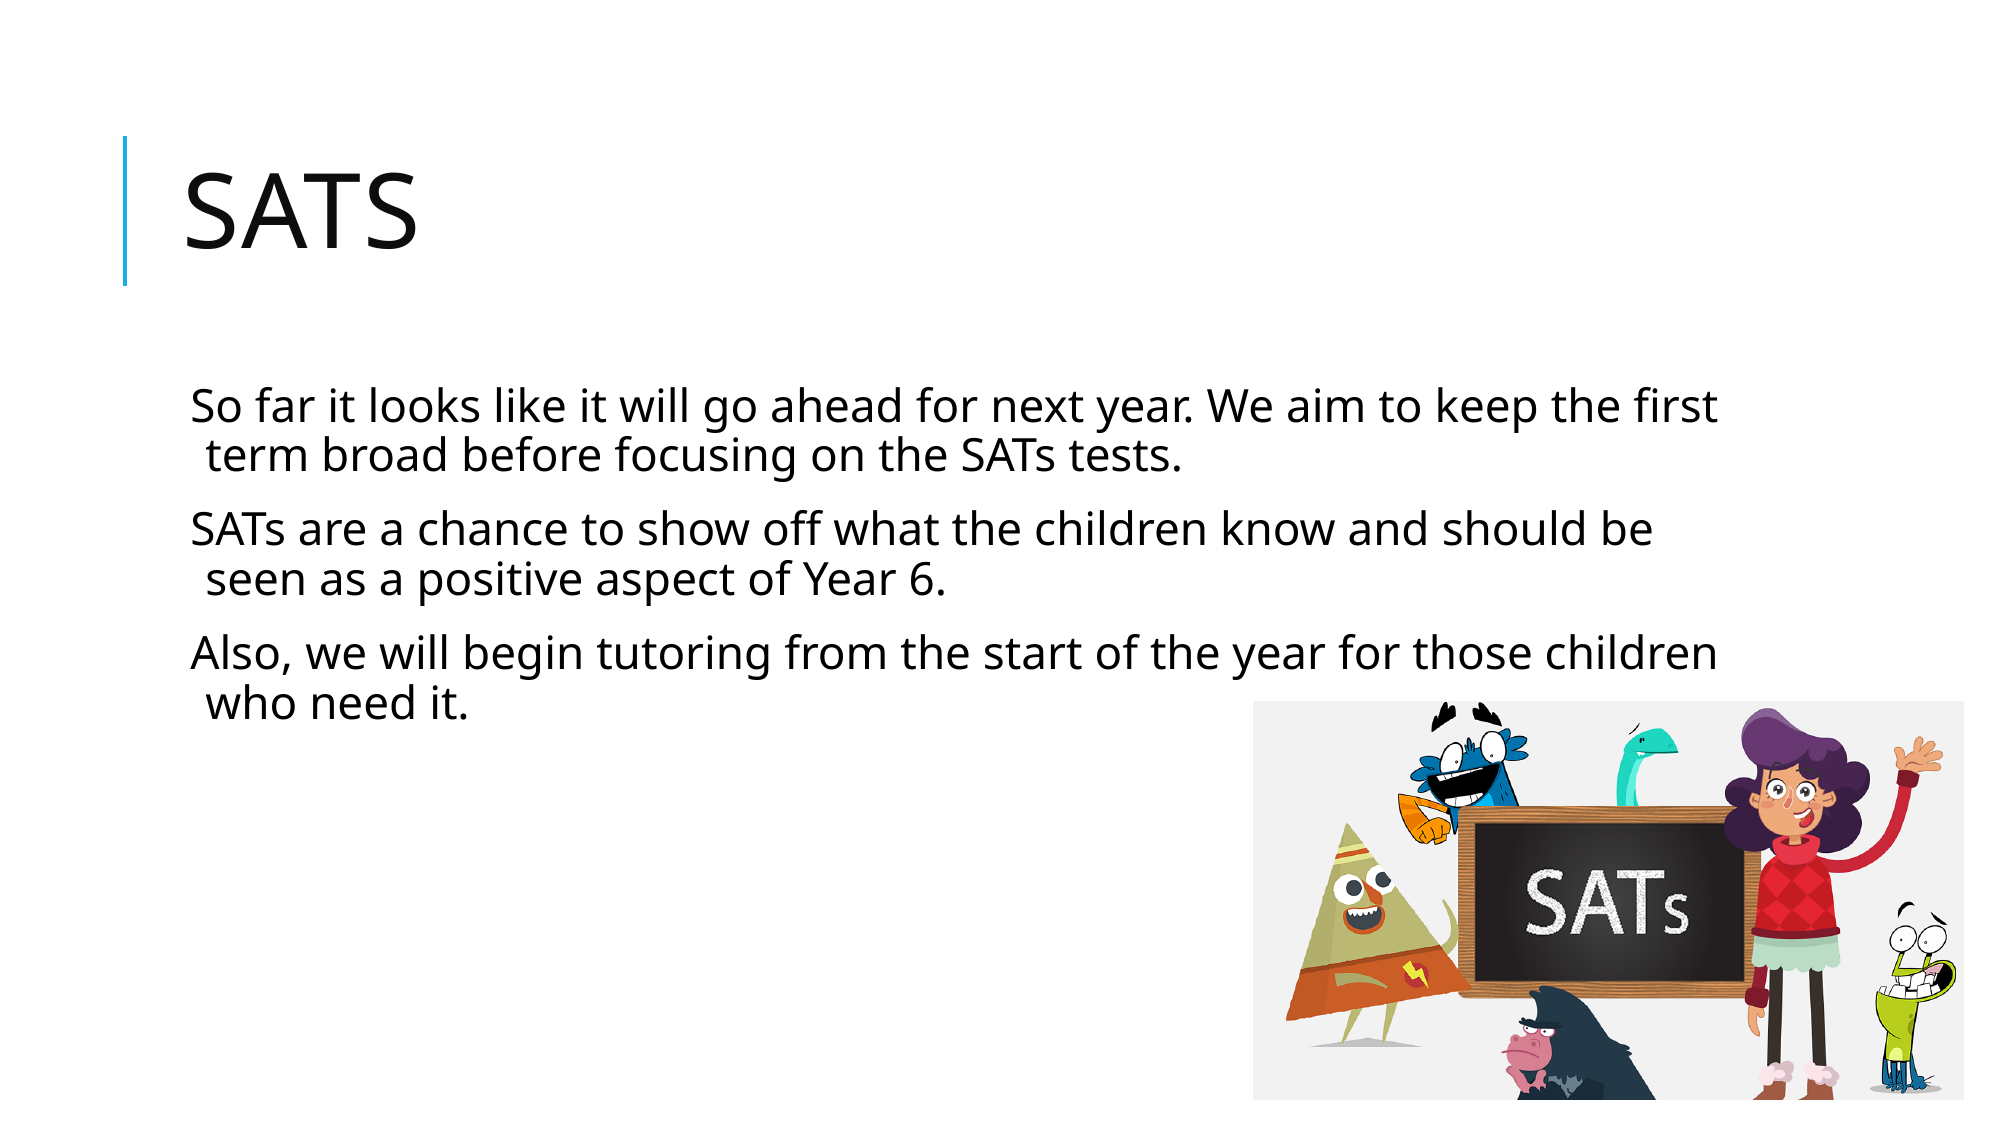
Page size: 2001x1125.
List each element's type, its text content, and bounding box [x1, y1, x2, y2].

title SATS [168, 96, 1763, 343]
list So far it looks like it will go ahead for next year. We aim to keep the first term broad before focusing on the SATs tests. SATs are a chance to show off what the children know and should be seen as a positive aspect of Year 6. Also, we will begin tutoring from the start of the year for those children who need it. [168, 375, 1763, 1036]
picture [1253, 701, 1964, 1100]
